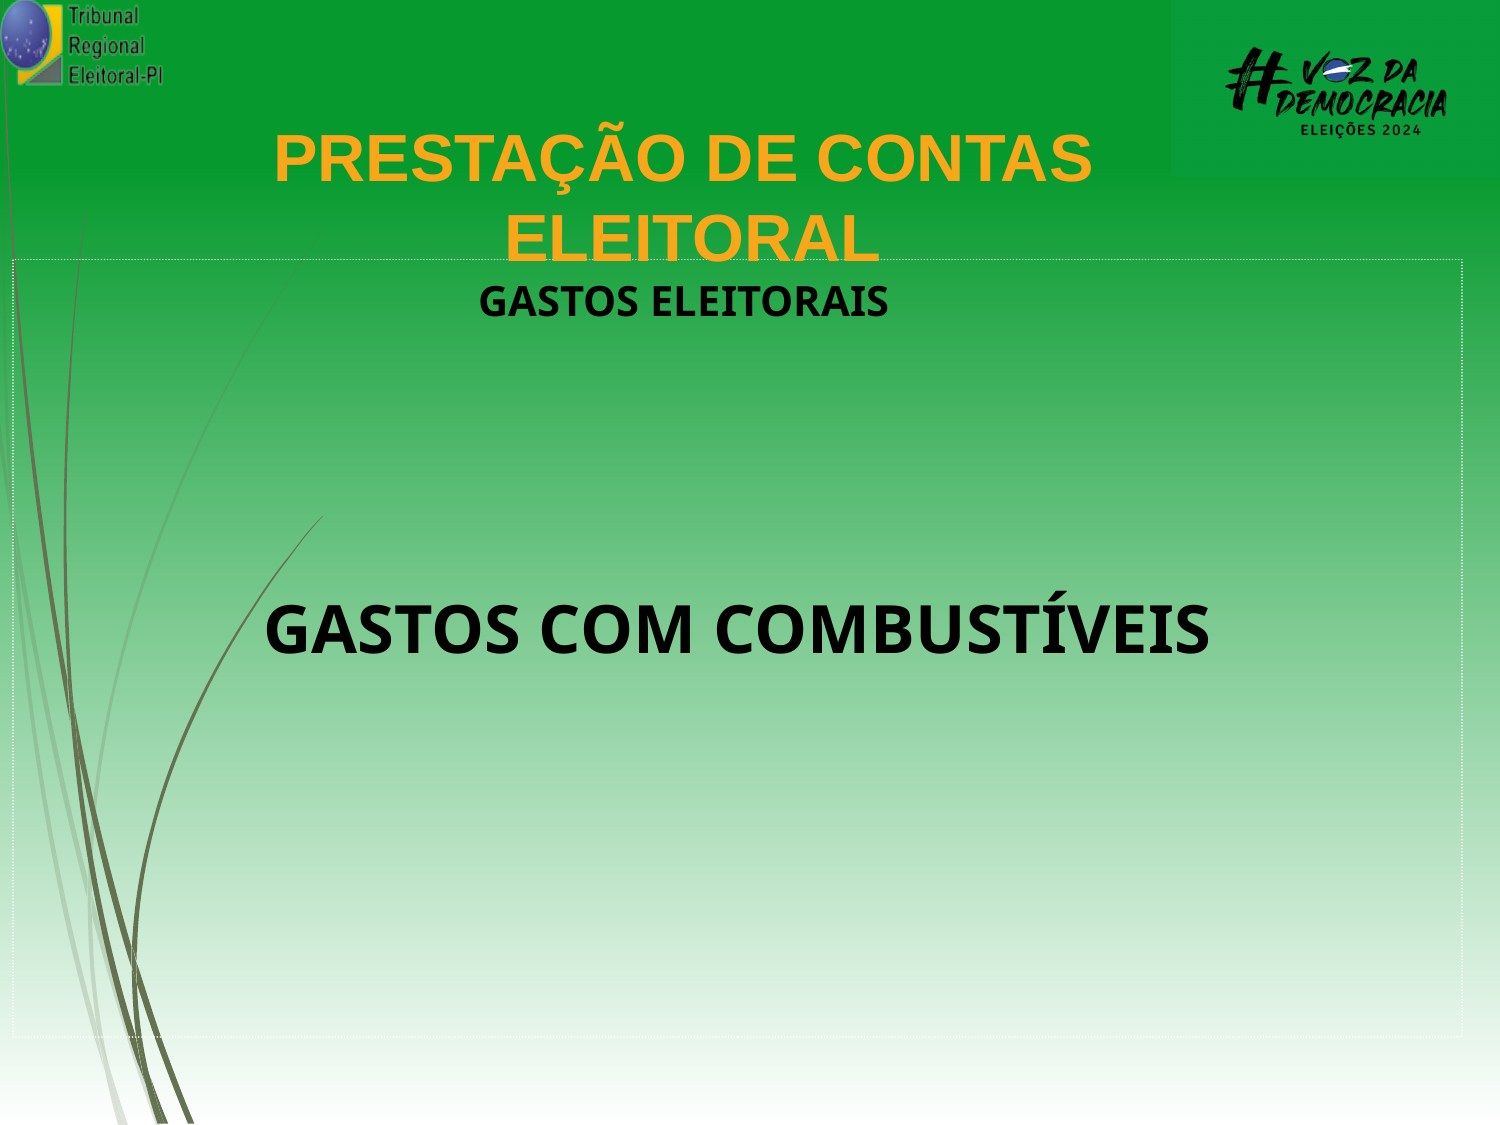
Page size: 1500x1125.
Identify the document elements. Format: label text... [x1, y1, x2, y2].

picture [1171, 0, 1500, 177]
picture [0, 0, 177, 94]
text_box PRESTAÇÃO DE CONTAS ELEITORAL GASTOS ELEITORAIS [0, 107, 1368, 260]
text_box Gastos com combustíveis [12, 259, 1463, 1038]
